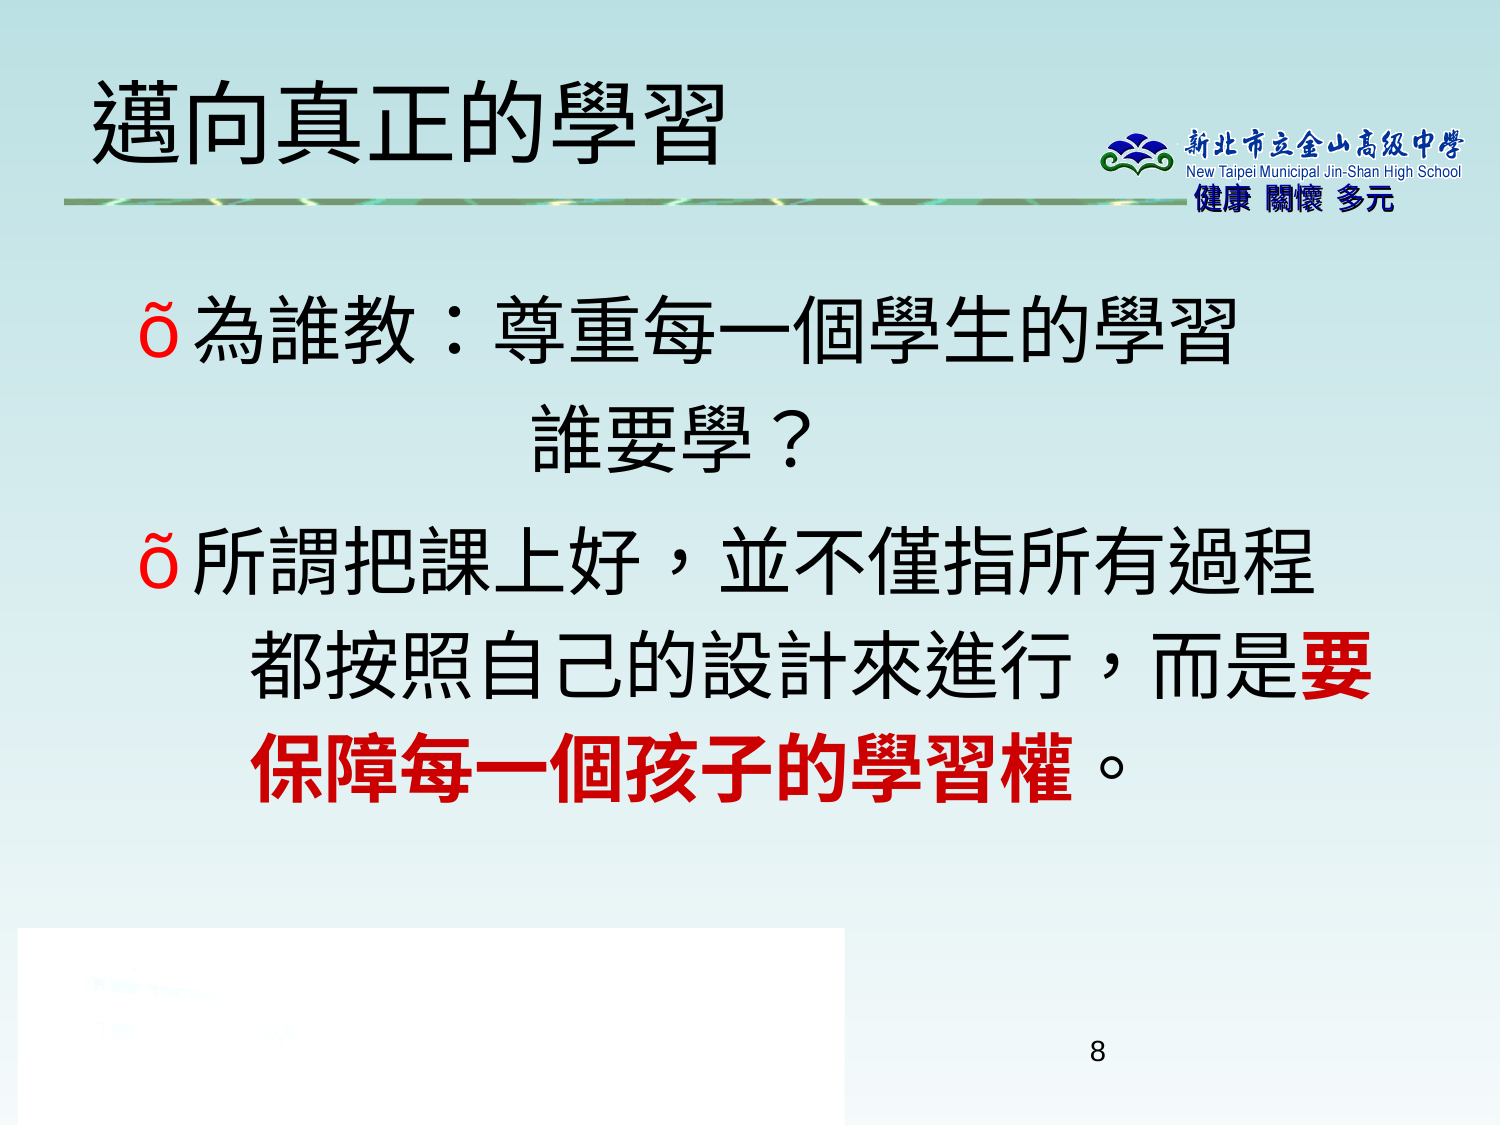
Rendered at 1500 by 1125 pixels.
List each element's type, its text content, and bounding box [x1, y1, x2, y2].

title 邁向真正的學習 [75, 45, 1426, 197]
text_box [1074, 1024, 1426, 1103]
list 為誰教：尊重每一個學生的學習 誰要學？ 所謂把課上好，並不僅指所有過程都按照自己的設計來進行，而是要保障每一個孩子的學習權。 [121, 276, 1392, 922]
